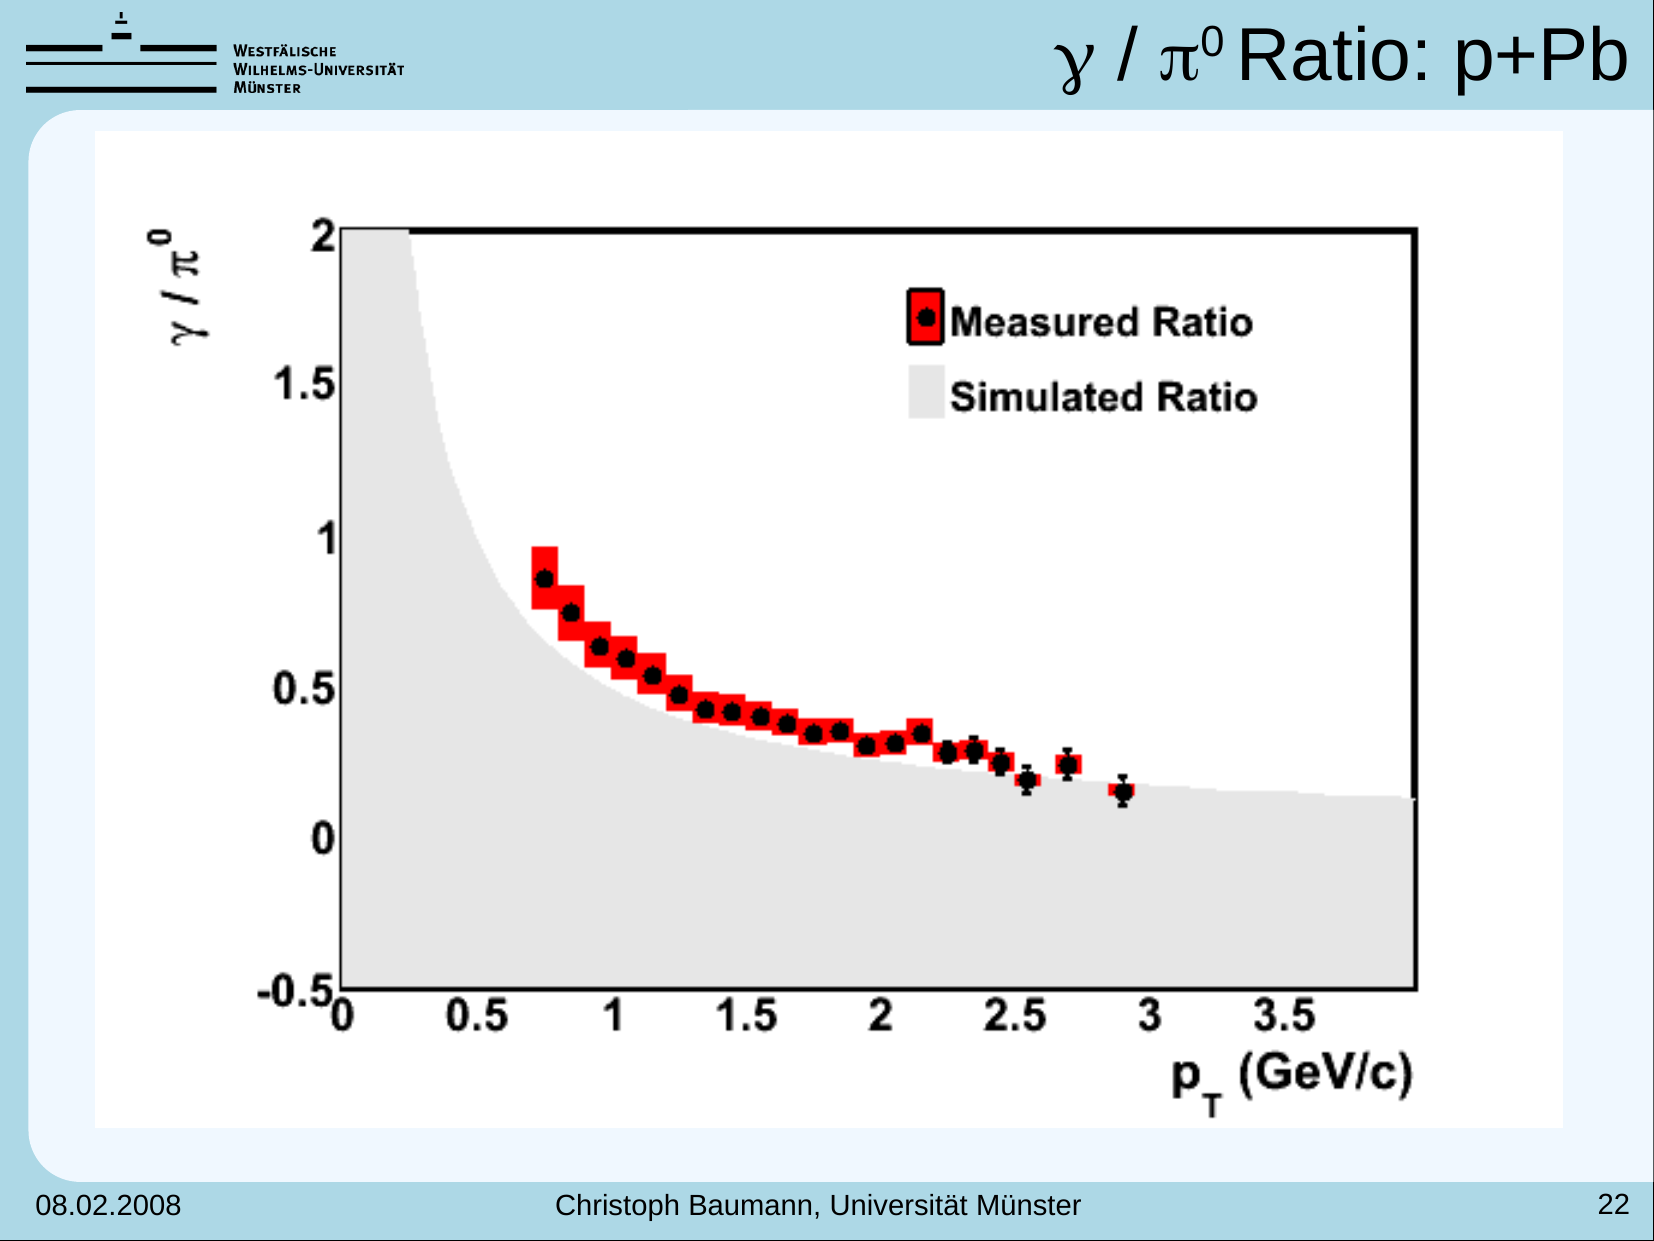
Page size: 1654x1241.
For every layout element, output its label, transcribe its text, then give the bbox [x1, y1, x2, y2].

picture [95, 131, 1563, 1128]
picture [26, 12, 404, 93]
title g / p0 Ratio: p+Pb [435, 8, 1631, 102]
